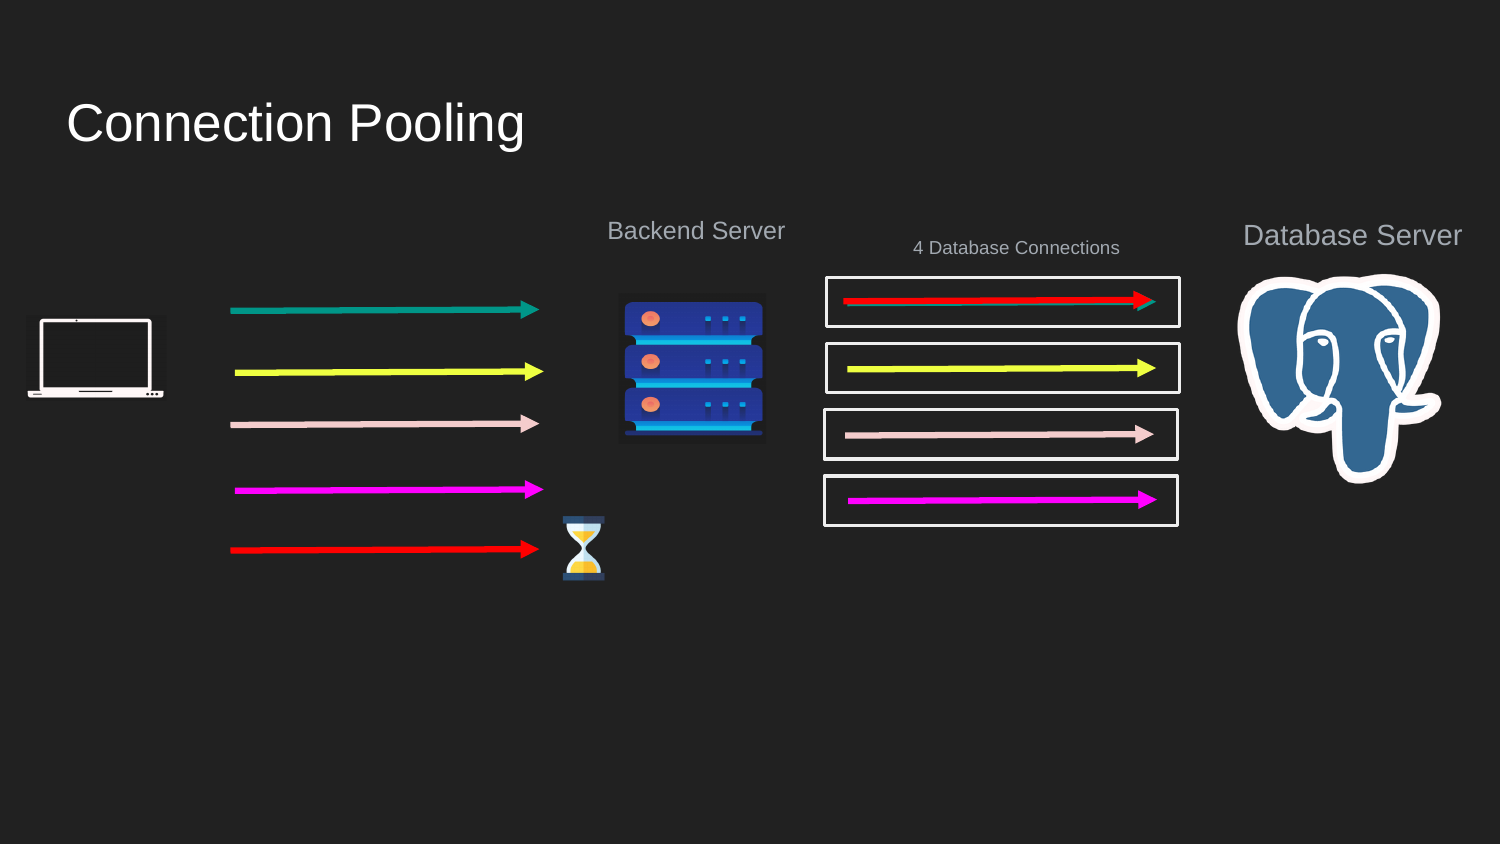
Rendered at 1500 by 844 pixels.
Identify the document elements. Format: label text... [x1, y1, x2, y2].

picture [1222, 254, 1458, 490]
text_box Database Server [1228, 201, 1482, 267]
picture [618, 293, 767, 444]
picture [548, 514, 619, 585]
title Connection Pooling [51, 72, 1449, 167]
text_box Backend Server [566, 199, 827, 260]
text_box 4 Database Connections [898, 220, 1169, 274]
picture [26, 315, 167, 401]
